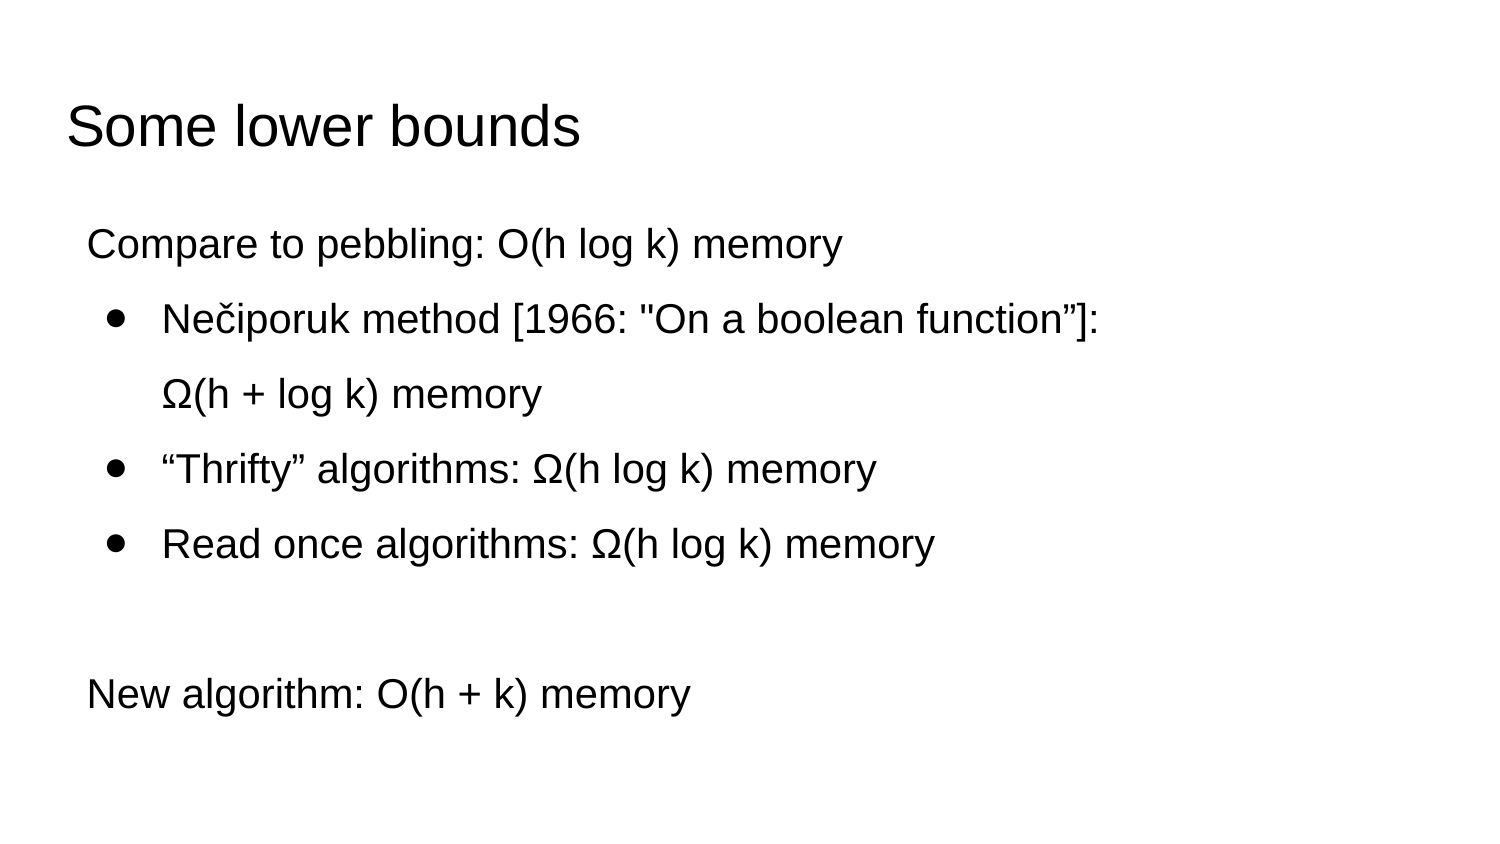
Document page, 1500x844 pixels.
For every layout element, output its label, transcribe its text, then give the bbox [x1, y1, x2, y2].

title Some lower bounds [51, 72, 1449, 167]
text_box Compare to pebbling: O(h log k) memory Nečiporuk method [1966: "On a boolean function”]: Ω(h + log k) memory “Thrifty” algorithms: Ω(h log k) memory Read once algorithms: Ω(h log k) memory New algorithm: O(h + k) memory [71, 176, 1436, 746]
